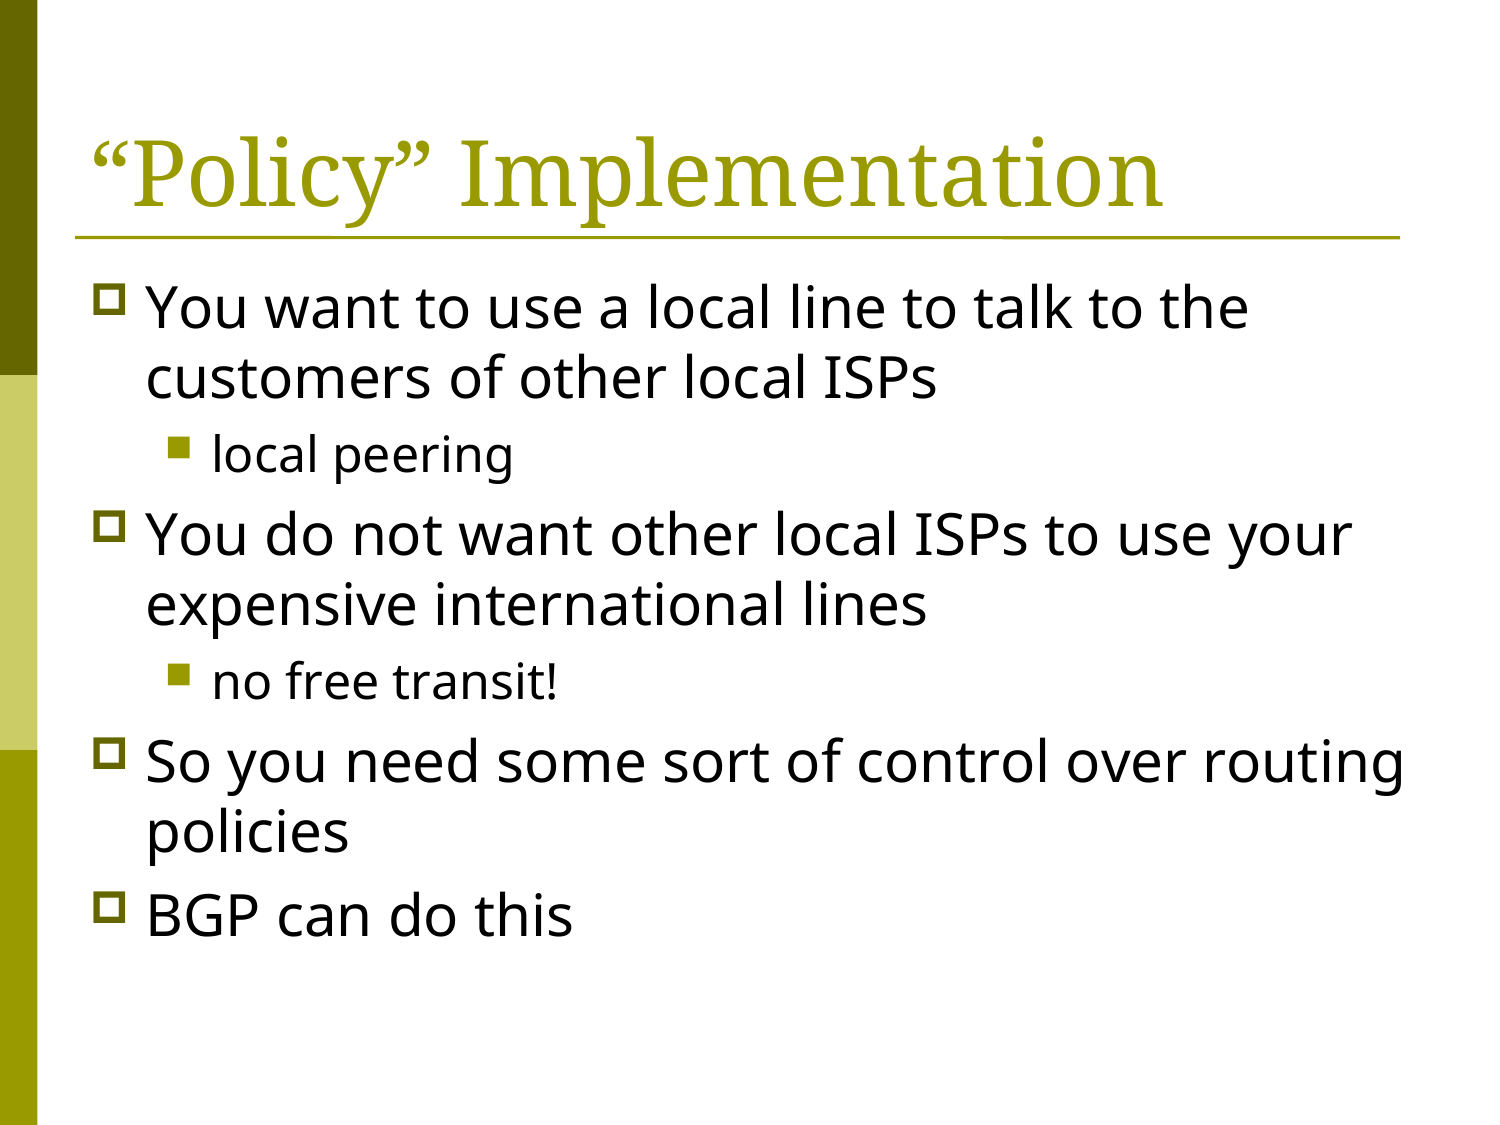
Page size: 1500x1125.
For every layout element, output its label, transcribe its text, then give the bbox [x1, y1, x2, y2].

list You want to use a local line to talk to the customers of other local ISPs local peering You do not want other local ISPs to use your expensive international lines no free transit! So you need some sort of control over routing policies BGP can do this [75, 262, 1426, 1006]
title “Policy” Implementation [75, 45, 1426, 233]
